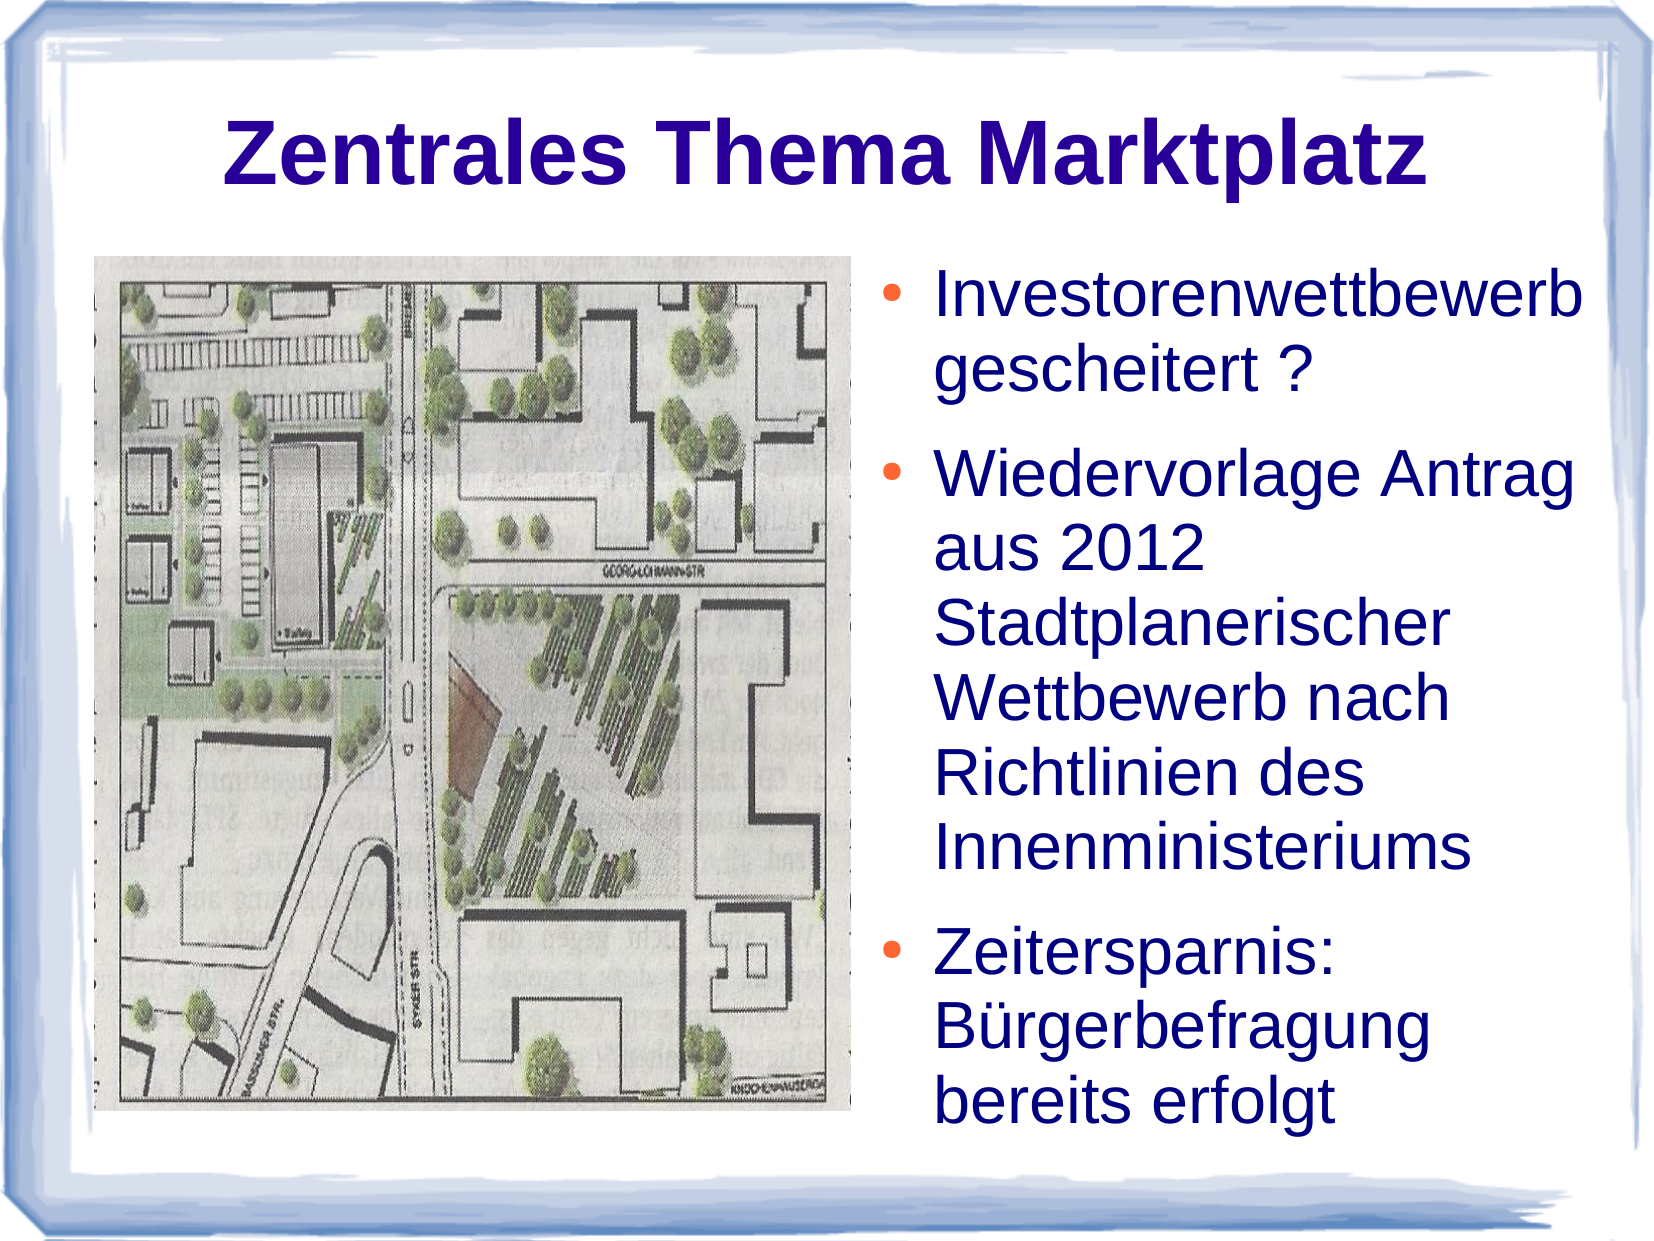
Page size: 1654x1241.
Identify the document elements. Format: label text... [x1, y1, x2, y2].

picture [0, 0, 1654, 1241]
title Zentrales Thema Marktplatz [82, 49, 1571, 257]
list Investorenwettbewerb gescheitert ? Wiedervorlage Antrag aus 2012 Stadtplanerischer Wettbewerb nach Richtlinien des Innenministeriums Zeitersparnis: Bürgerbefragung bereits erfolgt [862, 256, 1595, 1138]
